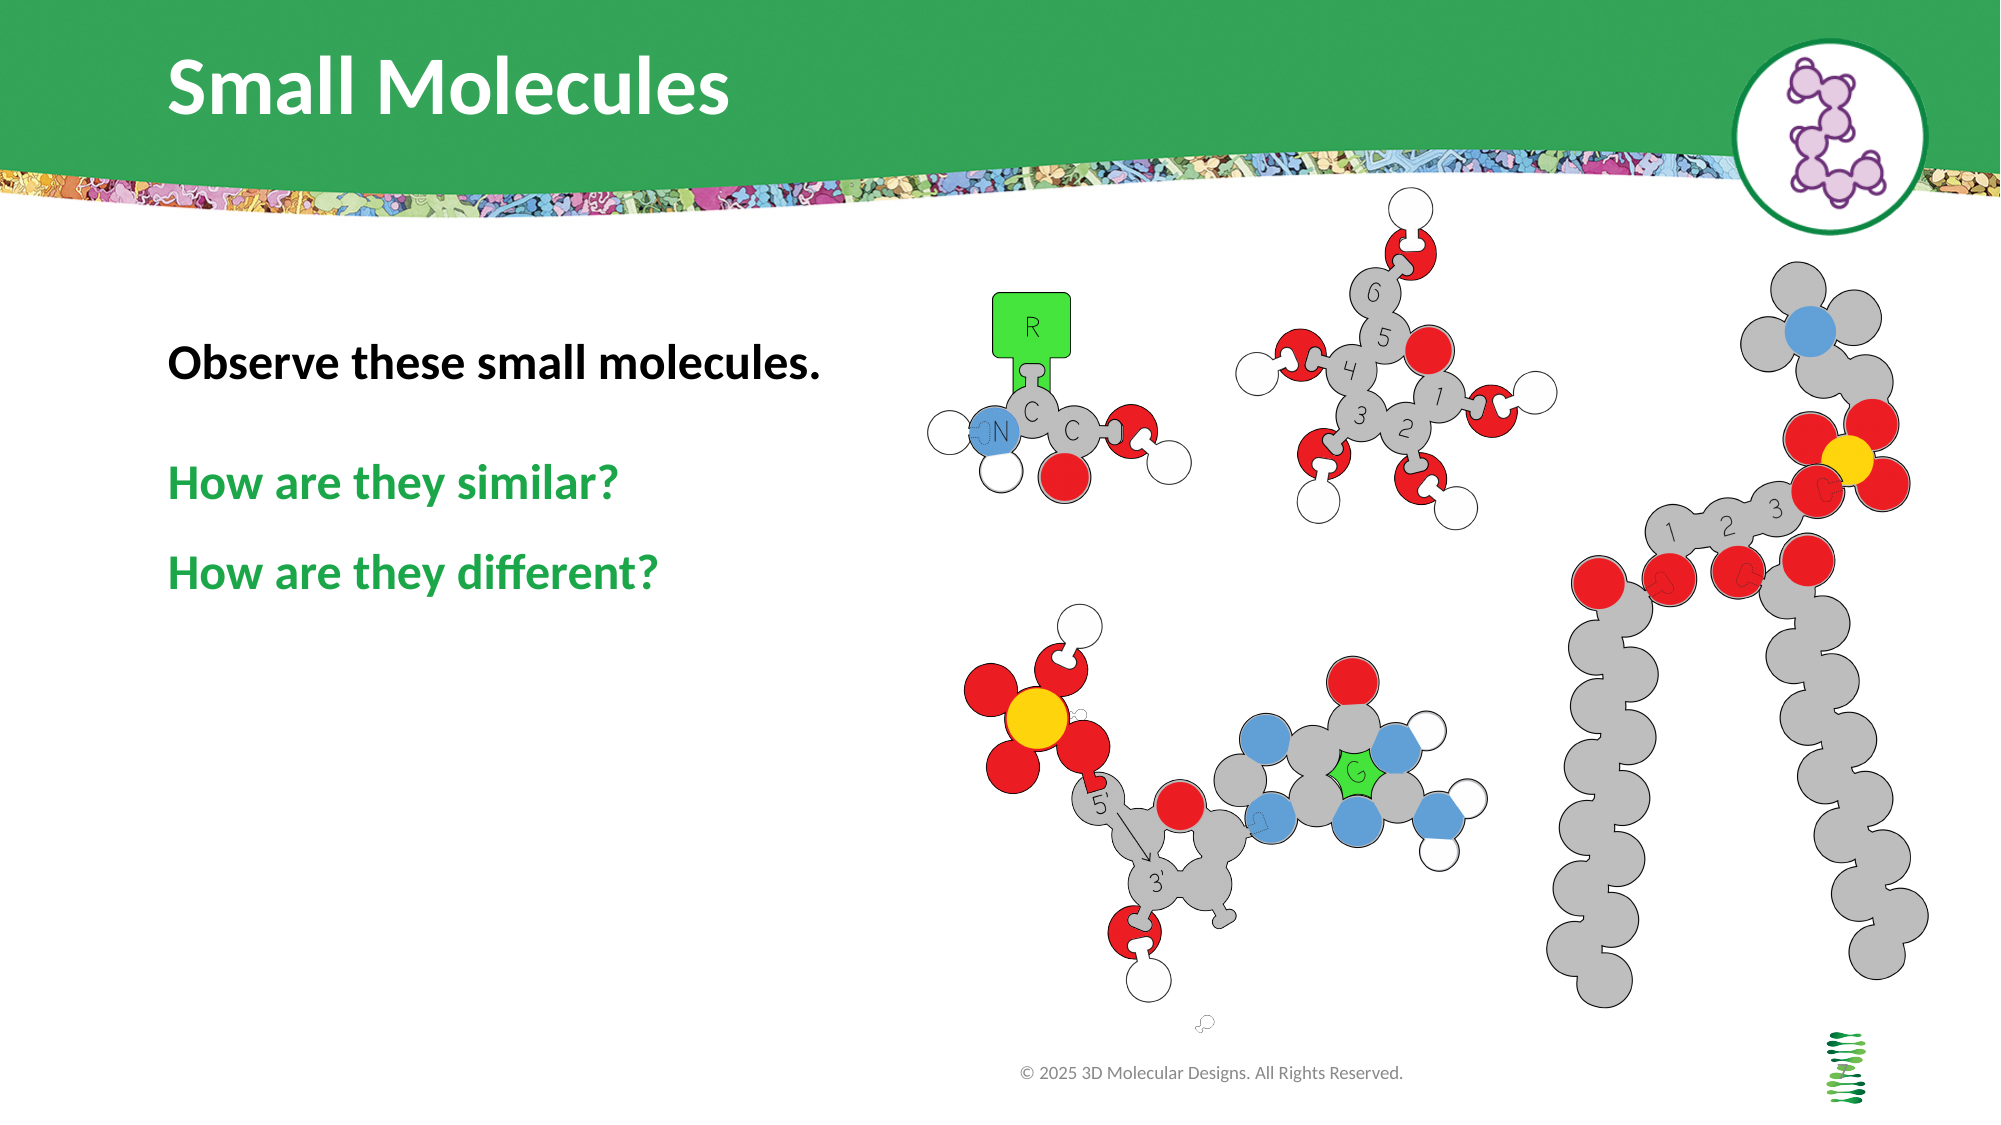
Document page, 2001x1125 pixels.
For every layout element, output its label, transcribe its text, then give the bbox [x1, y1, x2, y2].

picture [1192, 1012, 1217, 1036]
picture [1542, 239, 1945, 1011]
picture [1228, 186, 1564, 539]
picture [927, 292, 1201, 504]
slide_number 7 [1821, 1042, 1929, 1103]
text_box Small Molecules [152, 0, 1733, 164]
text_box Observe these small molecules. How are they similar? How are they different? [152, 322, 841, 601]
picture [957, 596, 1519, 1008]
